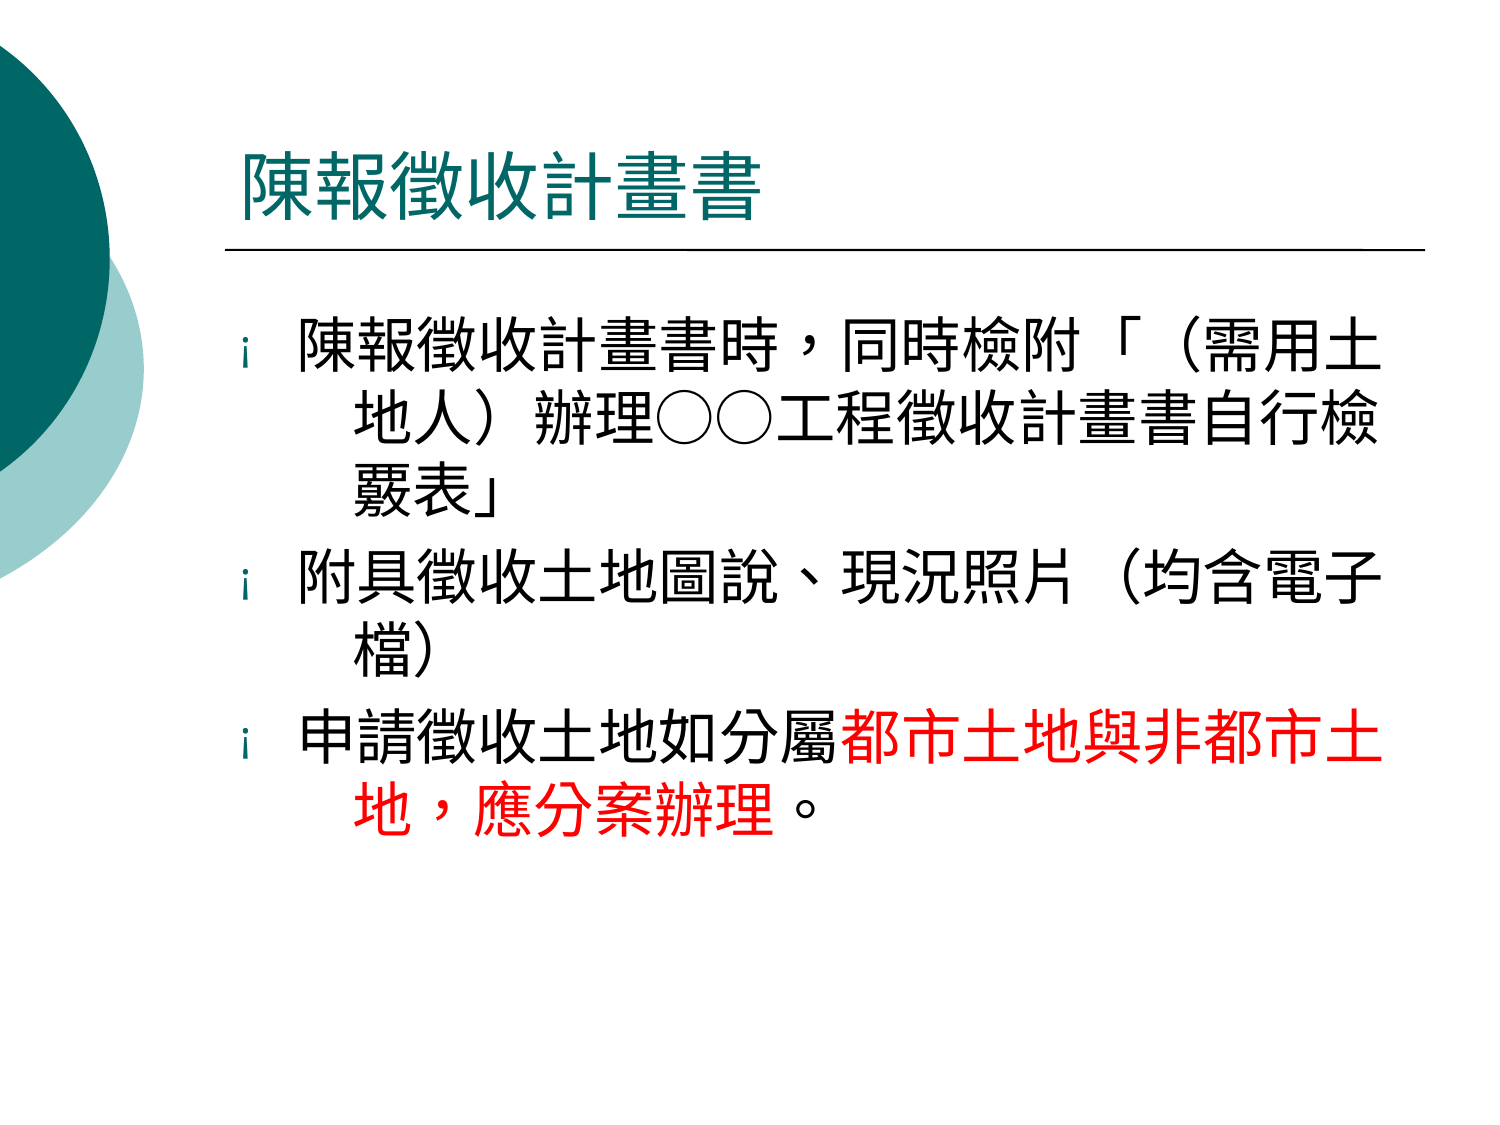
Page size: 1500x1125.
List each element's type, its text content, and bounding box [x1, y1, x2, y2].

title 陳報徵收計畫書 [224, 49, 1425, 237]
list 陳報徵收計畫書時，同時檢附「（需用土地人）辦理○○工程徵收計畫書自行檢覈表」 附具徵收土地圖說、現況照片（均含電子檔） 申請徵收土地如分屬都市土地與非都市土地，應分案辦理。 [224, 299, 1425, 975]
